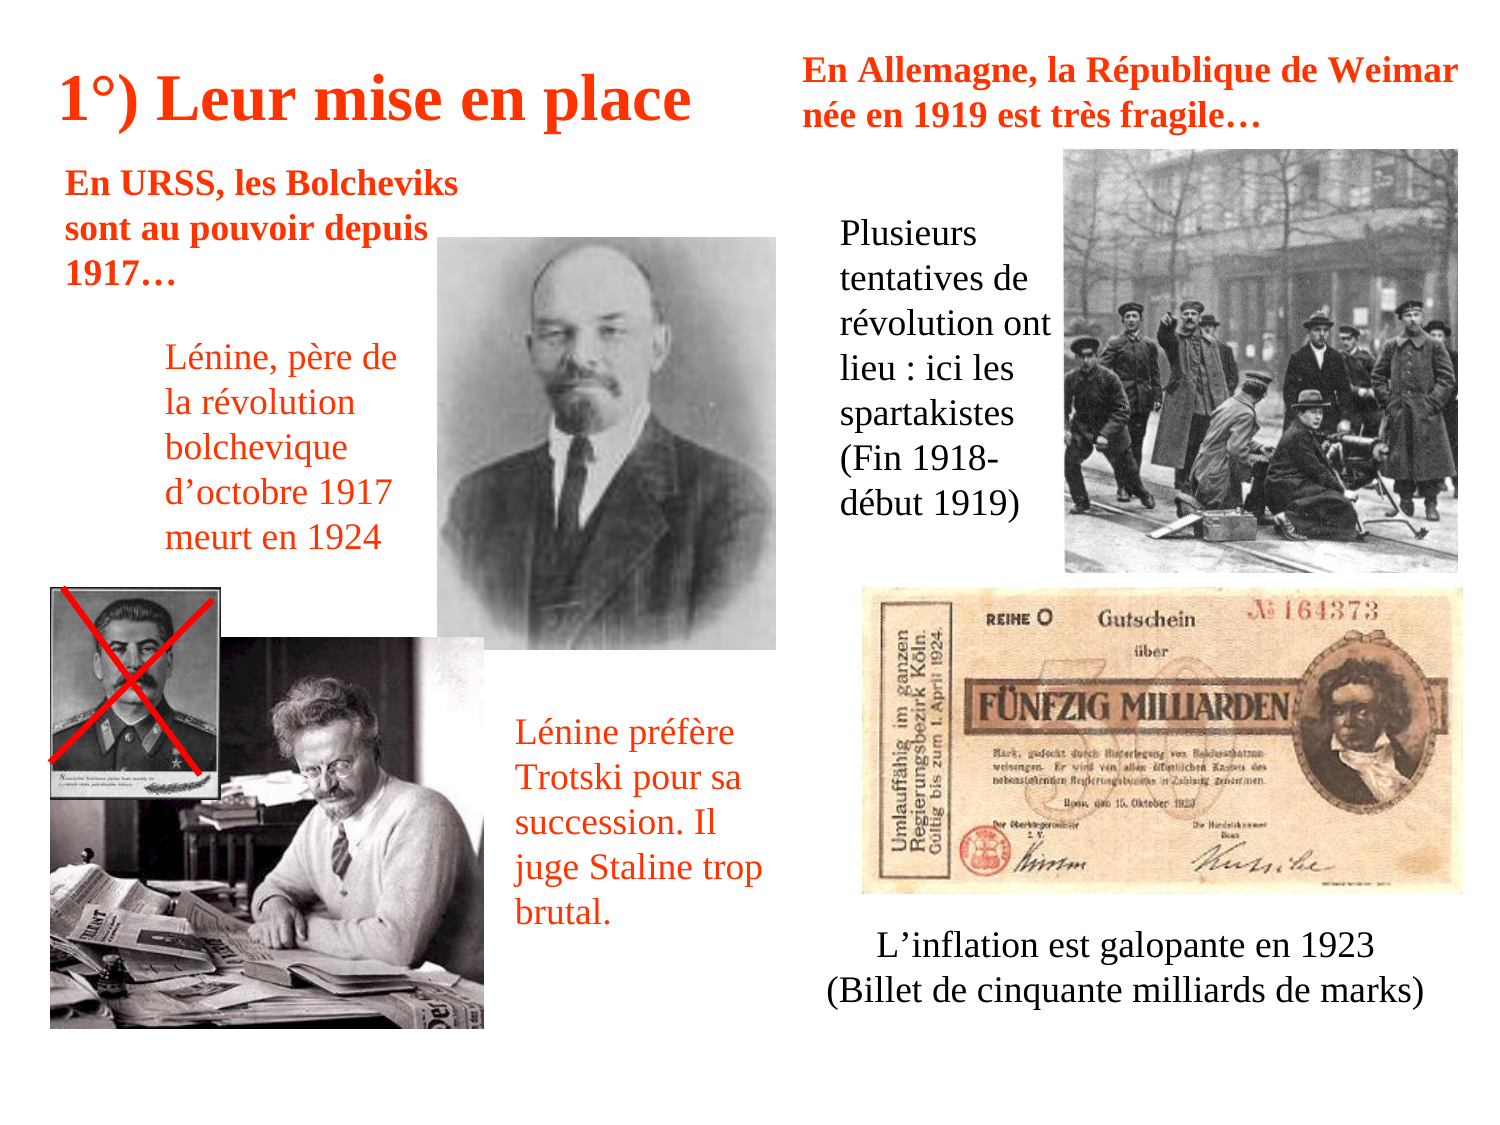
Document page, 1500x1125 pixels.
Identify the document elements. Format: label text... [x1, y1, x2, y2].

picture [50, 587, 126, 757]
text_box Plusieurs tentatives de révolution ont lieu : ici les spartakistes (Fin 1918- début 1919) [824, 199, 1088, 531]
picture [862, 587, 1463, 894]
text_box L’inflation est galopante en 1923 (Billet de cinquante milliards de marks) [811, 912, 1441, 1018]
picture [1062, 149, 1458, 573]
title 1°) Leur mise en place [37, 37, 713, 150]
text_box En URSS, les Bolcheviks sont au pouvoir depuis 1917… [49, 149, 513, 301]
text_box Lénine, père de la révolution bolchevique d’octobre 1917 meurt en 1924 [150, 324, 438, 566]
picture [50, 237, 776, 1029]
text_box En Allemagne, la République de Weimar née en 1919 est très fragile… [787, 37, 1476, 143]
text_box Lénine préfère Trotski pour sa succession. Il juge Staline trop brutal. [500, 699, 801, 986]
